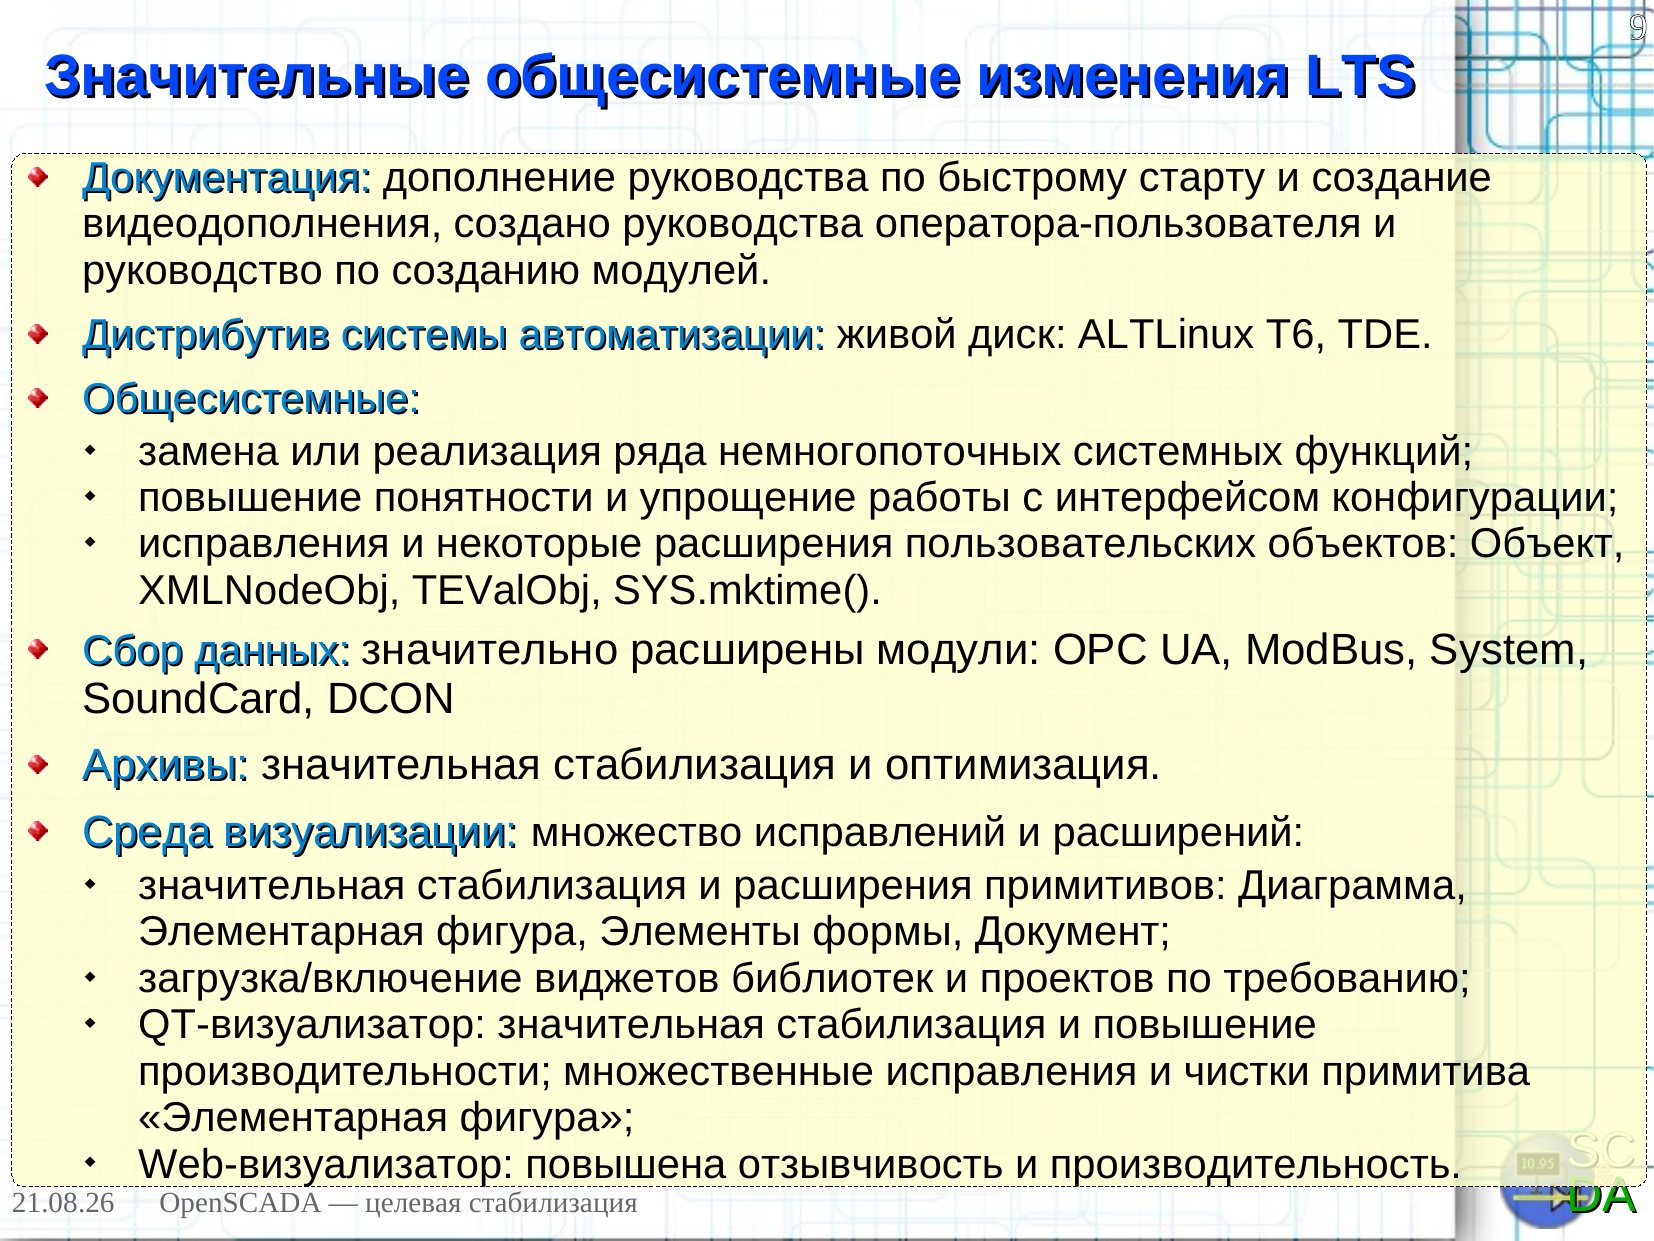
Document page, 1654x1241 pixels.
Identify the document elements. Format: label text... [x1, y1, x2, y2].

title Значительные общесистемные изменения LTS [25, 37, 1436, 103]
list Документация: дополнение руководства по быстрому старту и создание видеодополнения, создано руководства оператора-пользователя и руководство по созданию модулей. Дистрибутив системы автоматизации: живой диск: ALTLinux T6, TDE. Общесистемные: замена или реализация ряда немногопоточных системных функций; повышение понятности и упрощение работы с интерфейсом конфигурации; исправления и некоторые расширения пользовательских объектов: Объект, XMLNodeObj, TEValObj, SYS.mktime(). Сбор данных: значительно расширены модули: OPC UA, ModBus, System, SoundCard, DCON Архивы: значительная стабилизация и оптимизация. Среда визуализации: множество исправлений и расширений: значительная стабилизация и расширения примитивов: Диаграмма, Элементарная фигура, Элементы формы, Документ; загрузка/включение виджетов библиотек и проектов по требованию; QT-визуализатор: значительная стабилизация и повышение производительности; множественные исправления и чистки примитива «Элементарная фигура»; Web-визуализатор: повышена отзывчивость и производительность. [11, 153, 1647, 1187]
picture [0, 0, 1654, 1241]
